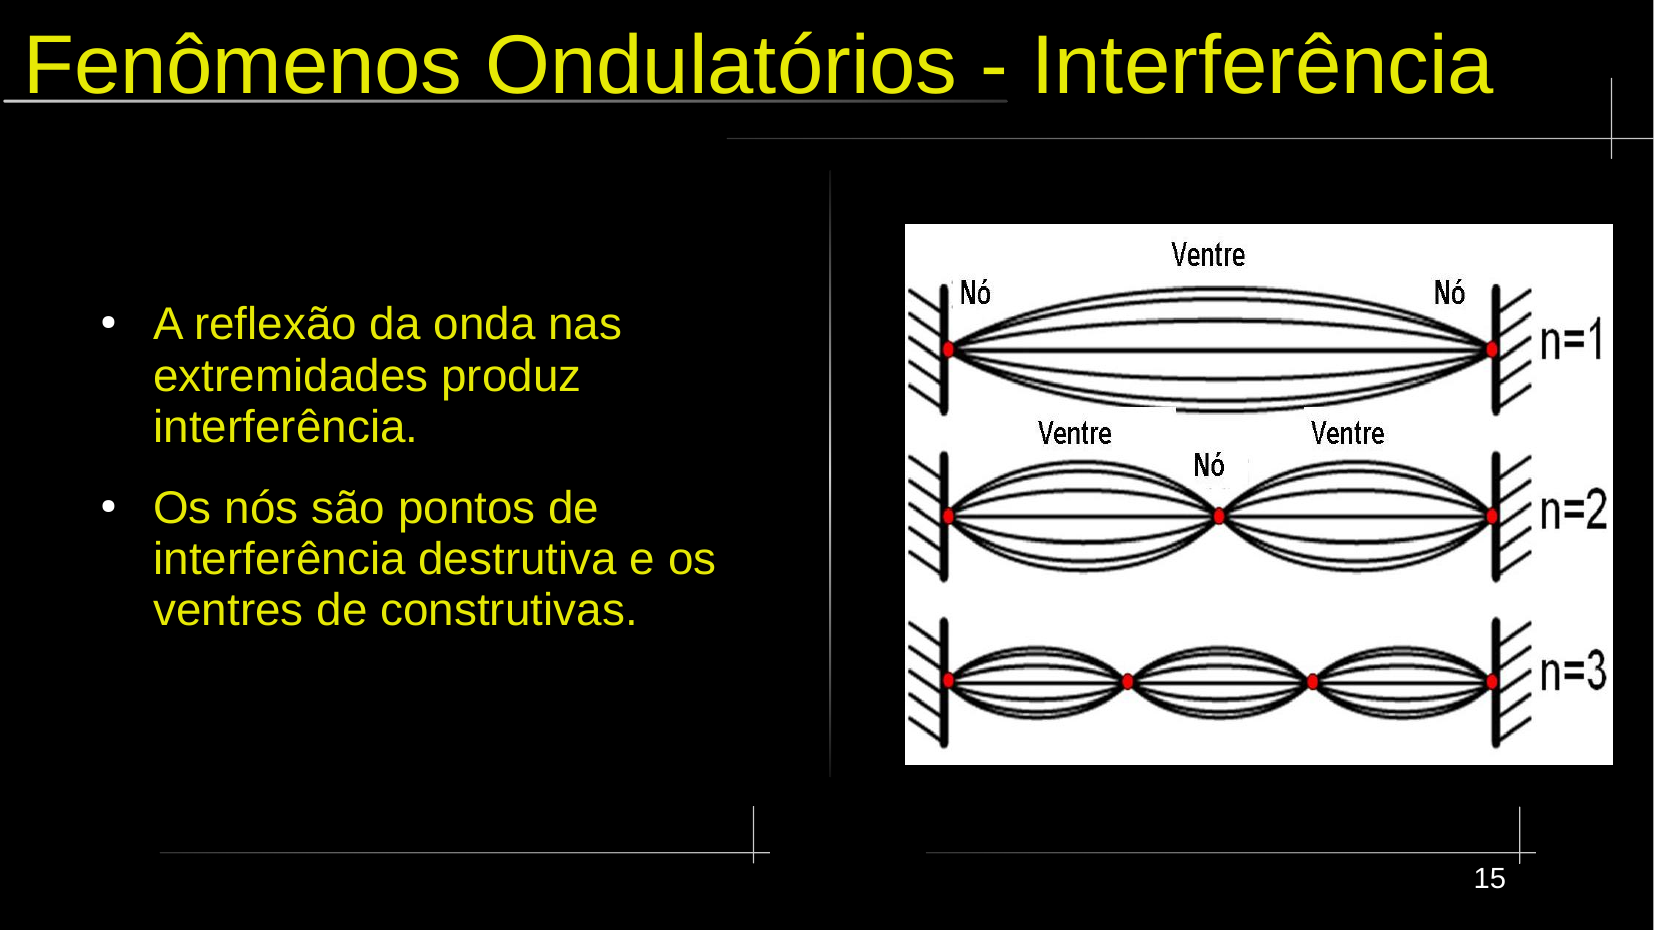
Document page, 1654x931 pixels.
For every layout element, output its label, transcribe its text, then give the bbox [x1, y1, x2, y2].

list A reflexão da onda nas extremidades produz interferência. Os nós são pontos de interferência destrutiva e os ventres de construtivas. [82, 217, 809, 758]
picture [905, 224, 1613, 765]
title Fenômenos Ondulatórios - Interferência [23, 11, 1589, 119]
